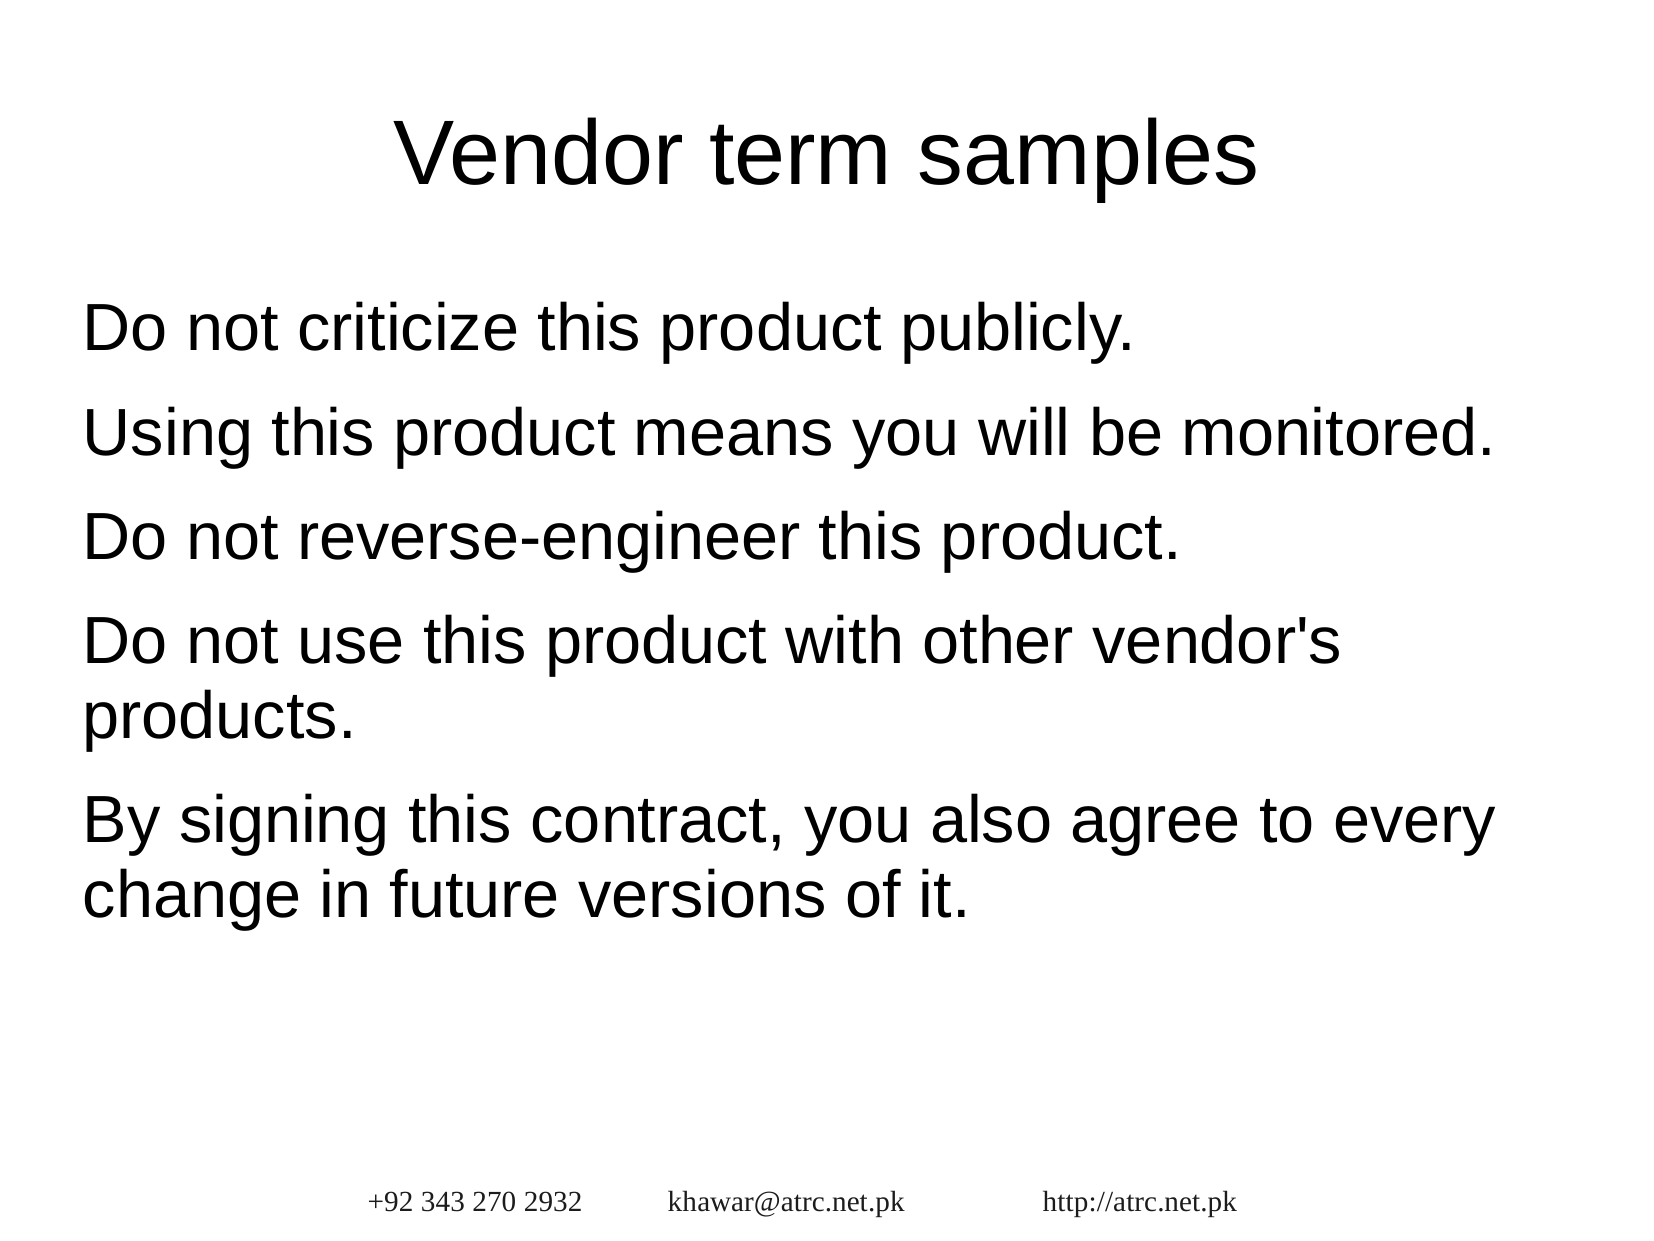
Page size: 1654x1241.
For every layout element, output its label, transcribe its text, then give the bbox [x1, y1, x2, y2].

list Do not criticize this product publicly. Using this product means you will be monitored. Do not reverse-engineer this product. Do not use this product with other vendor's products. By signing this contract, you also agree to every change in future versions of it. [82, 290, 1571, 1010]
title Vendor term samples [82, 49, 1571, 257]
